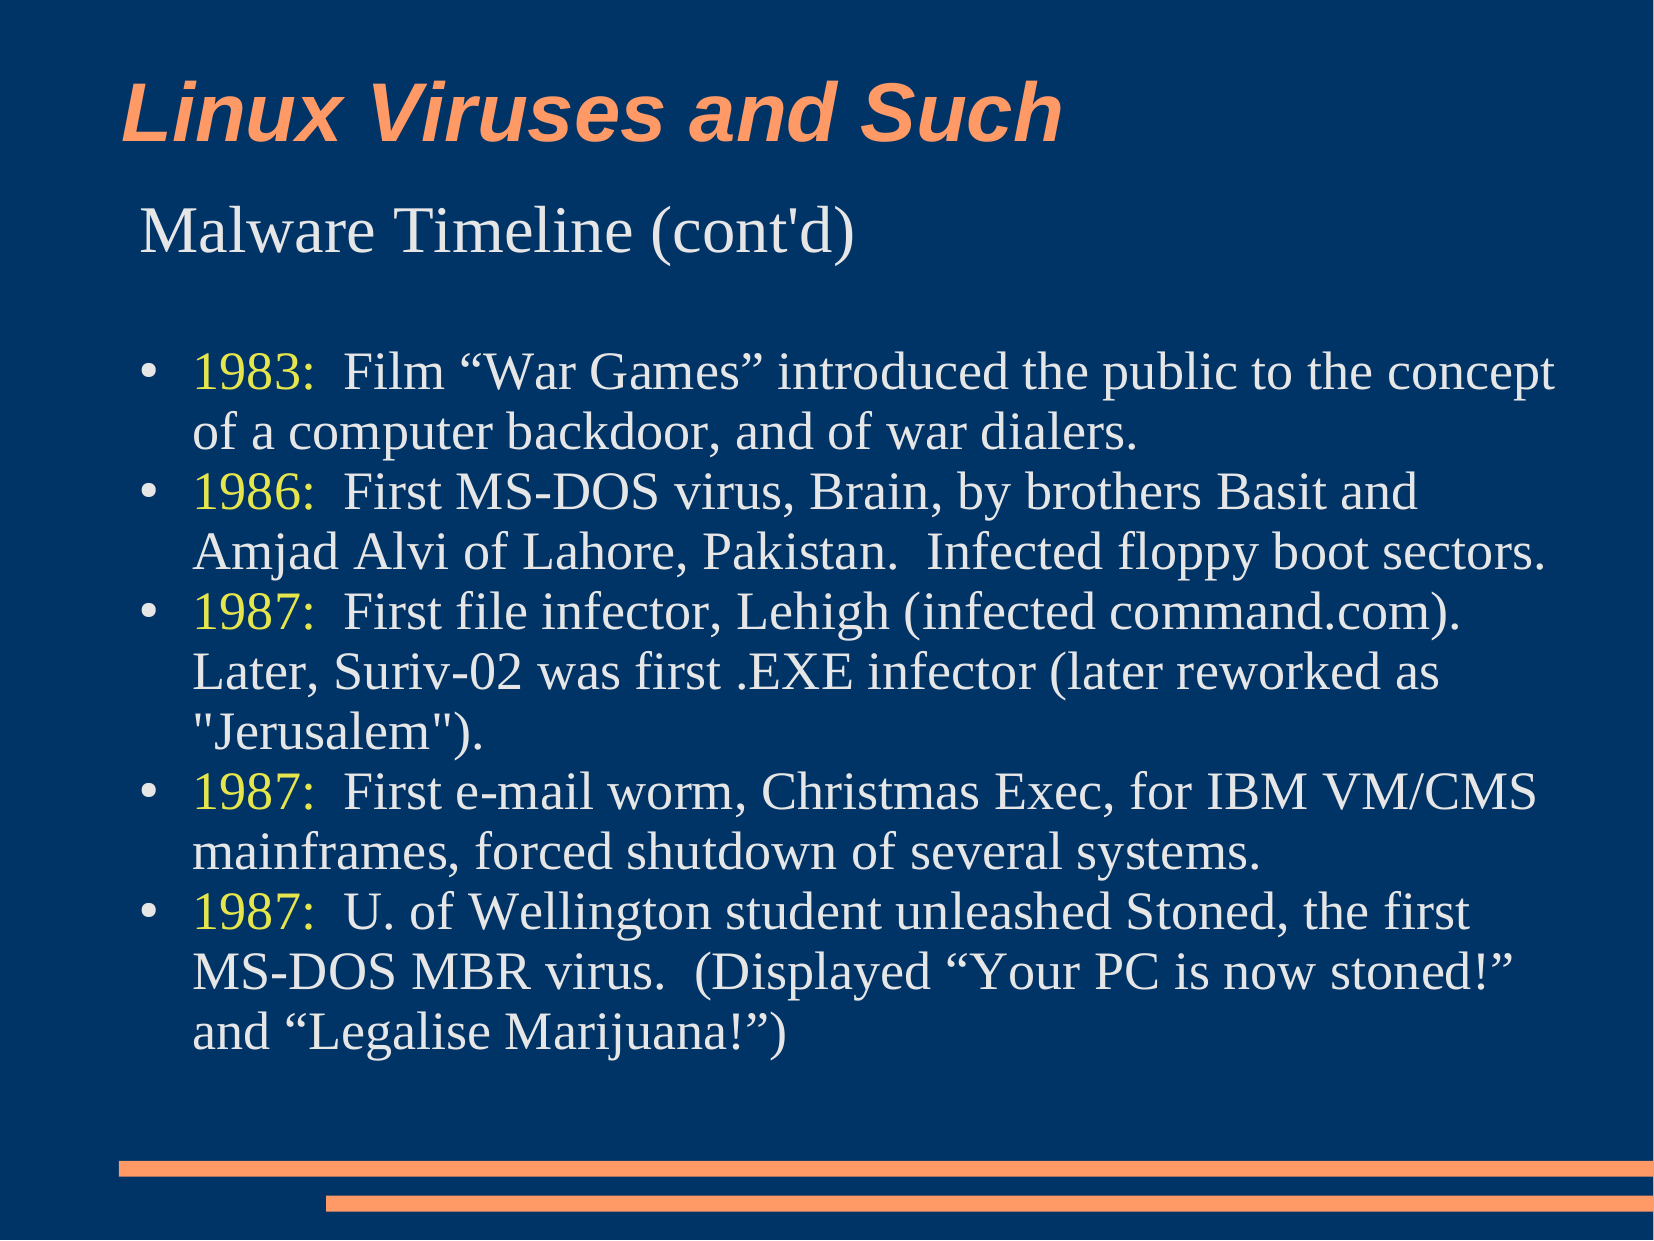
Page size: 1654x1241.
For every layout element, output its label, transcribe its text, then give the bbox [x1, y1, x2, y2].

title Linux Viruses and Such [121, 46, 1534, 180]
list Malware Timeline (cont'd) 1983: Film “War Games” introduced the public to the concept of a computer backdoor, and of war dialers. 1986: First MS-DOS virus, Brain, by brothers Basit and Amjad Alvi of Lahore, Pakistan. Infected floppy boot sectors. 1987: First file infector, Lehigh (infected command.com). Later, Suriv-02 was first .EXE infector (later reworked as "Jerusalem"). 1987: First e-mail worm, Christmas Exec, for IBM VM/CMS mainframes, forced shutdown of several systems. 1987: U. of Wellington student unleashed Stoned, the first MS-DOS MBR virus. (Displayed “Your PC is now stoned!” and “Legalise Marijuana!”) [121, 193, 1561, 1132]
